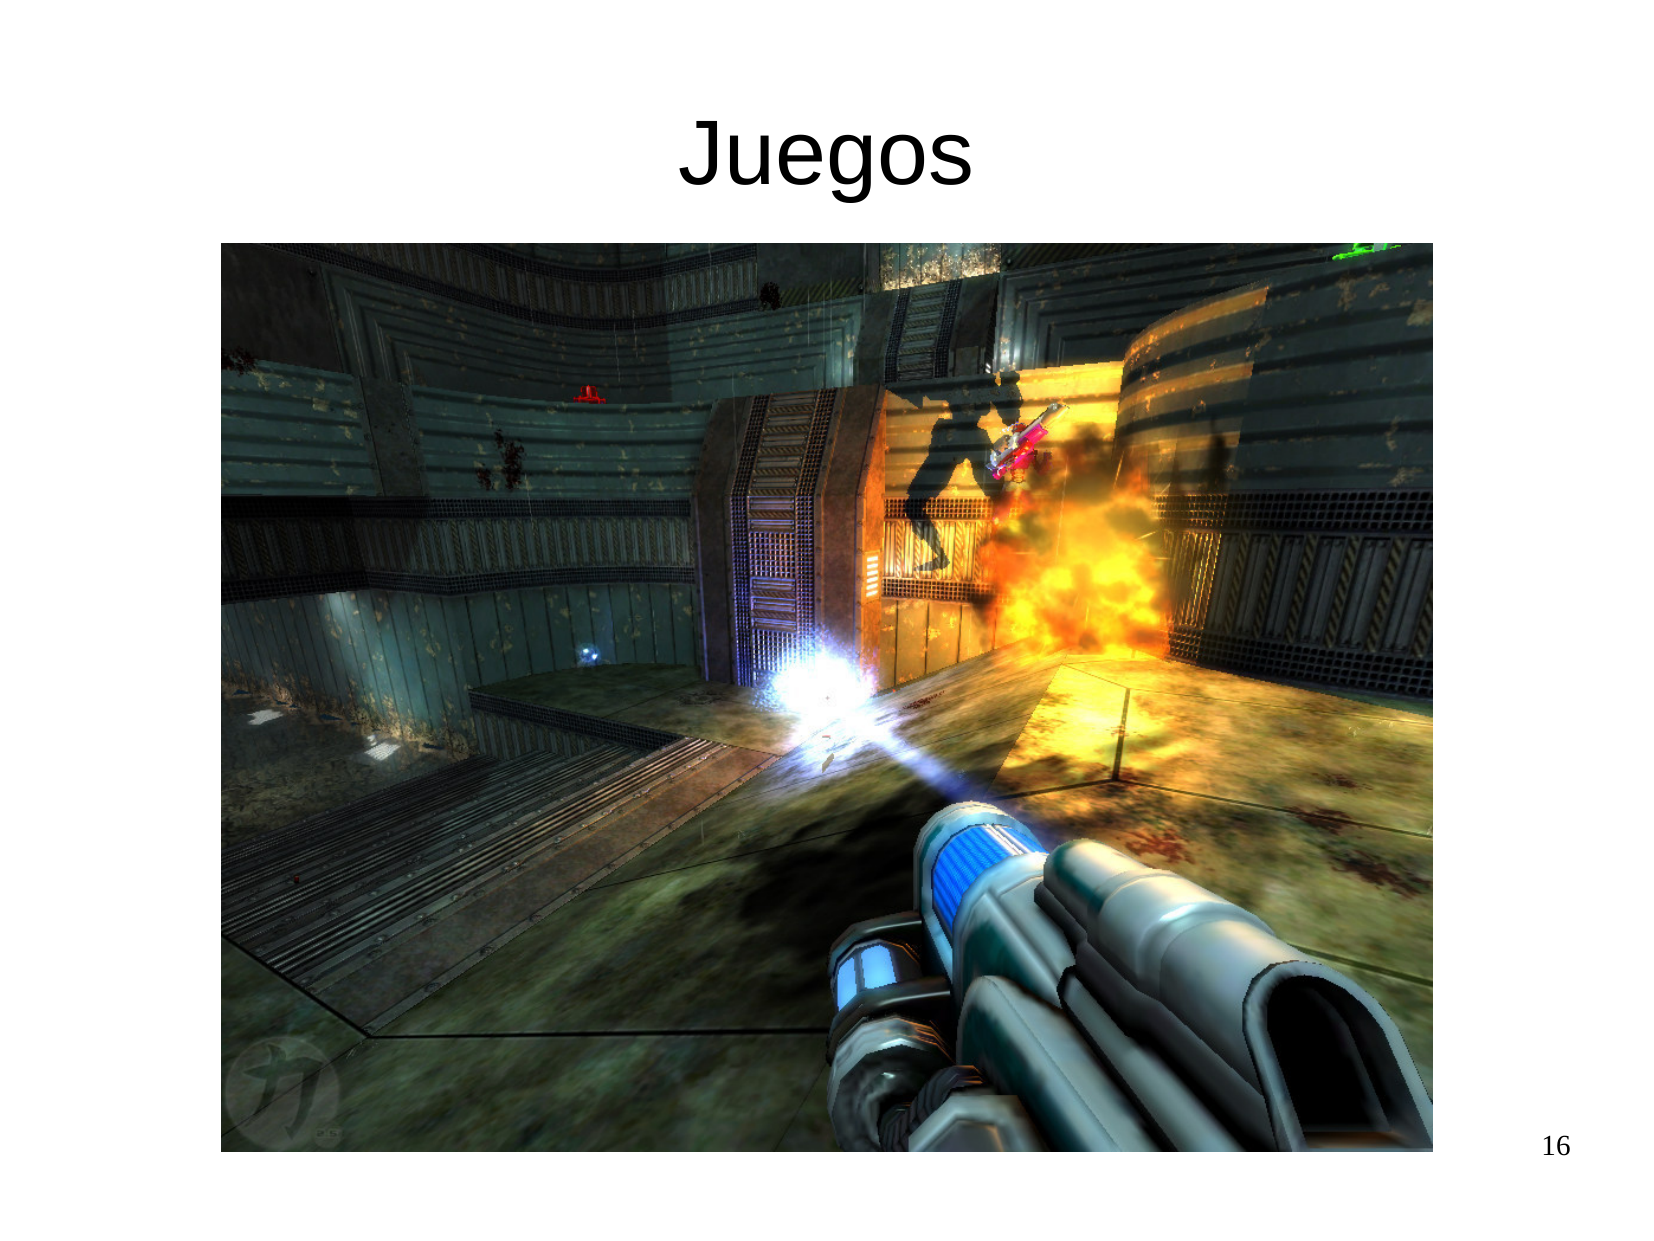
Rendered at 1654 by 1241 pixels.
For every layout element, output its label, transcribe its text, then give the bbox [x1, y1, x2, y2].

title Juegos [82, 56, 1571, 250]
picture [221, 243, 1433, 1152]
